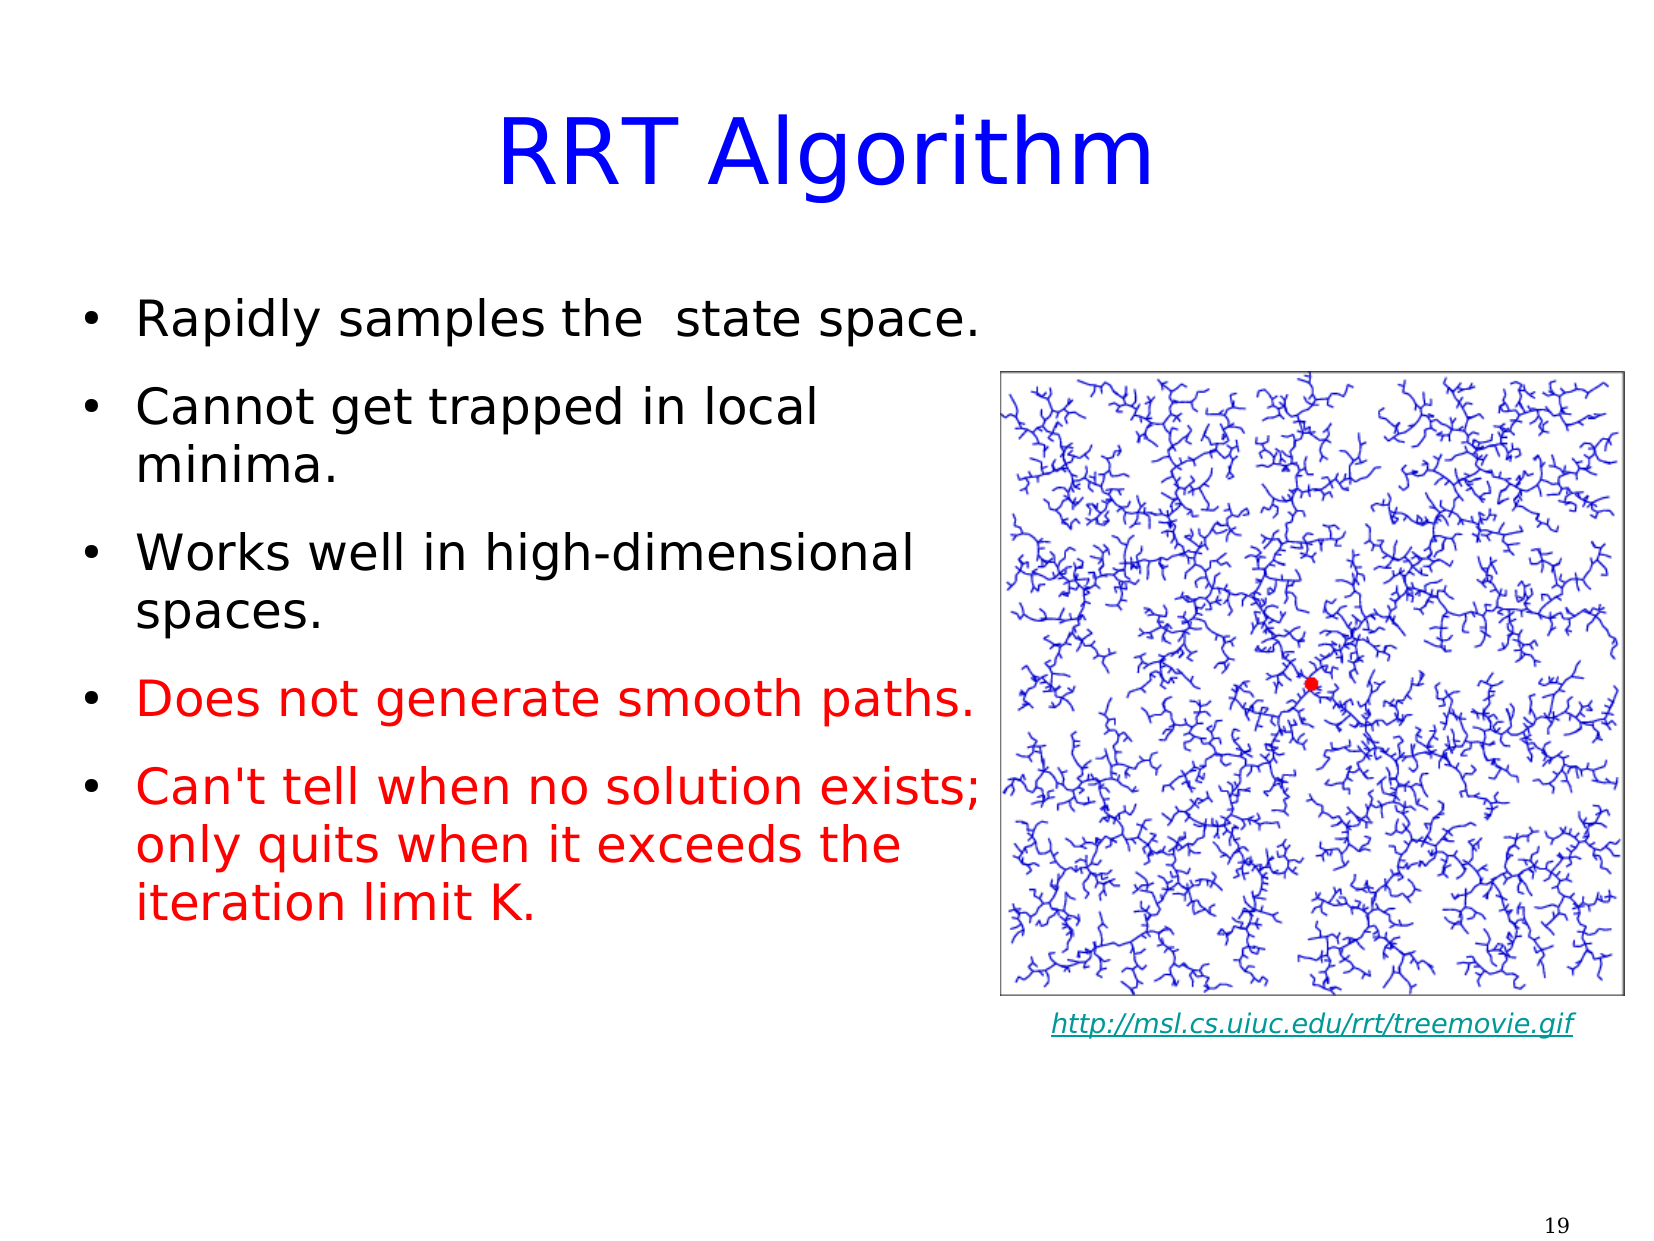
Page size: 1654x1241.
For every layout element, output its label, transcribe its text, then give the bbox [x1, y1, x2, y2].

text_box http://msl.cs.uiuc.edu/rrt/treemovie.gif [1051, 1008, 1573, 1035]
text_box http://msl.cs.uiuc.edu/rrt/treemovie.gif [1051, 1037, 1573, 1041]
title RRT Algorithm [82, 56, 1571, 250]
list Rapidly samples the state space. Cannot get trapped in local minima. Works well in high-dimensional spaces. Does not generate smooth paths. Can't tell when no solution exists; only quits when it exceeds the iteration limit K. [64, 290, 984, 1095]
picture [1000, 371, 1625, 996]
